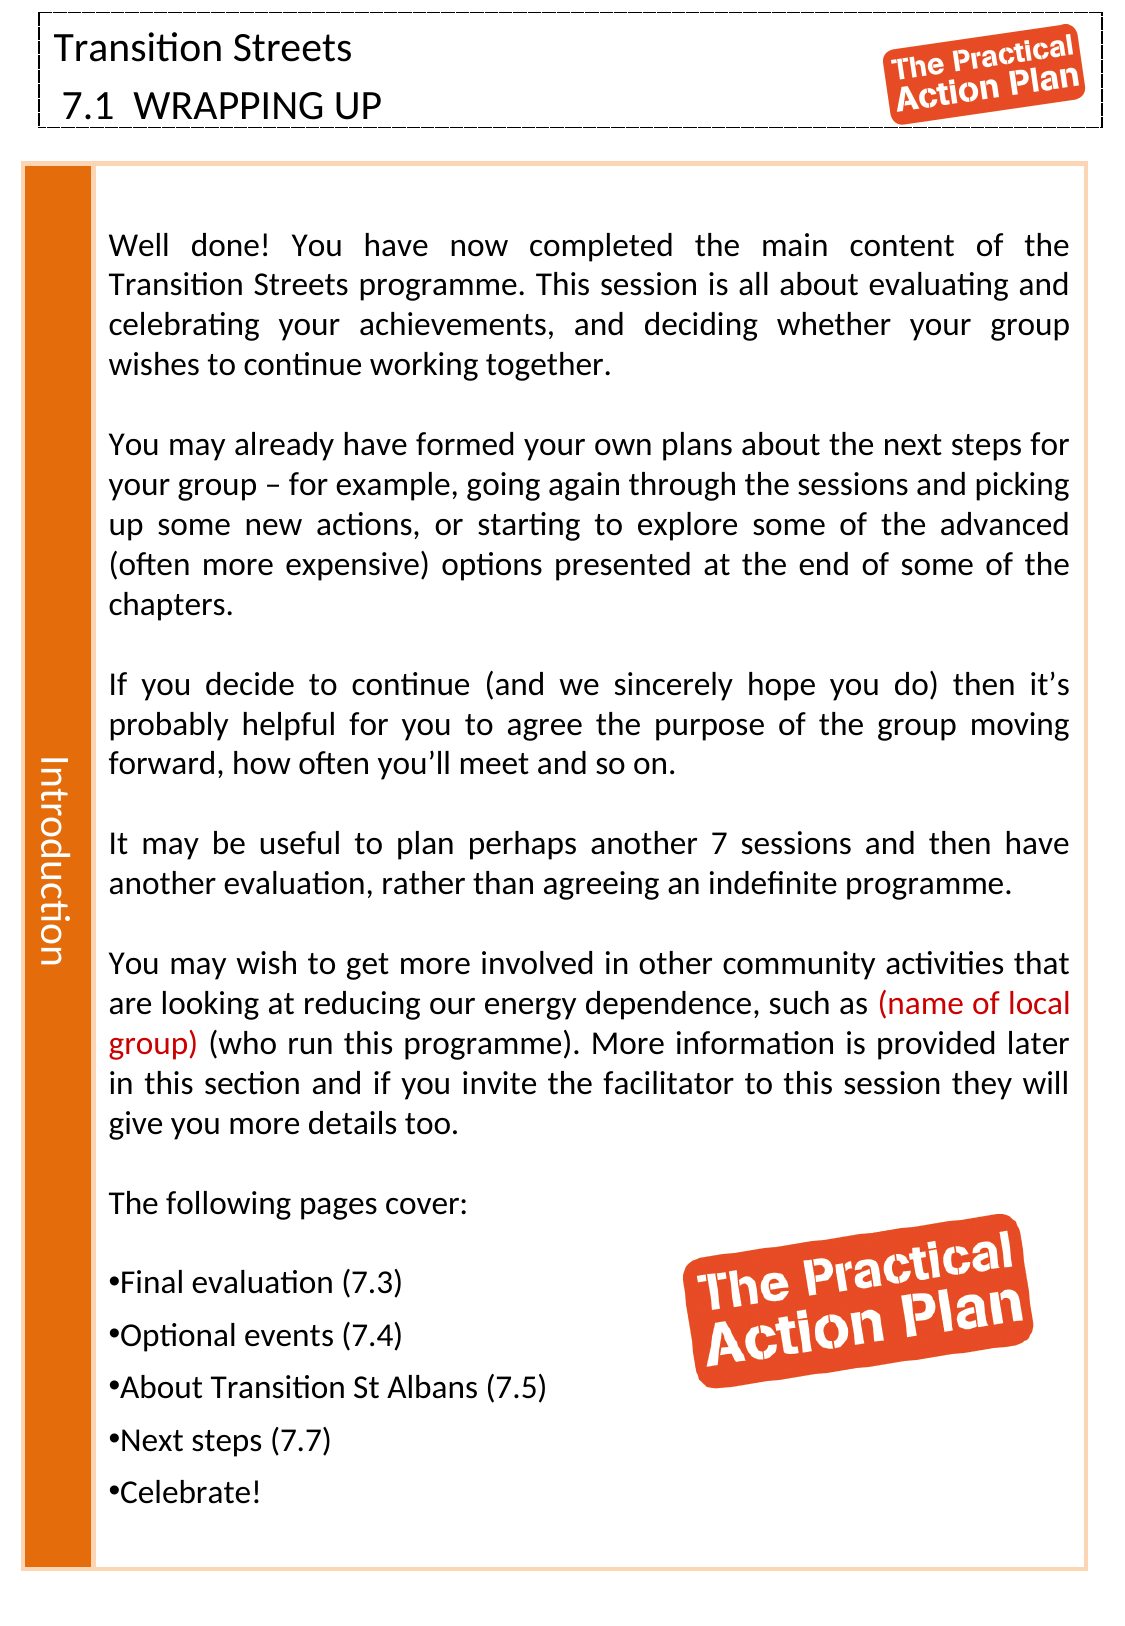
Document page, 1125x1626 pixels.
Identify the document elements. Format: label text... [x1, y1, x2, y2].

picture [660, 1214, 1062, 1394]
picture [870, 24, 1102, 128]
text_box Introduction [22, 163, 94, 1570]
text_box 7.1 WRAPPING UP [46, 70, 663, 136]
text_box Well done! You have now completed the main content of the Transition Streets programme. This session is all about evaluating and celebrating your achievements, and deciding whether your group wishes to continue working together. You may already have formed your own plans about the next steps for your group – for example, going again through the sessions and picking up some new actions, or starting to explore some of the advanced (often more expensive) options presented at the end of some of the chapters. If you decide to continue (and we sincerely hope you do) then it’s probably helpful for you to agree the purpose of the group moving forward, how often you’ll meet and so on. It may be useful to plan perhaps another 7 sessions and then have another evaluation, rather than agreeing an indefinite programme. You may wish to get more involved in other community activities that are looking at reducing our energy dependence, such as (name of local group) (who run this programme). More information is provided later in this section and if you invite the facilitator to this session they will give you more details too. The following pages cover: Final evaluation (7.3) Optional events (7.4) About Transition St Albans (7.5) Next steps (7.7) Celebrate! [94, 163, 1086, 1570]
